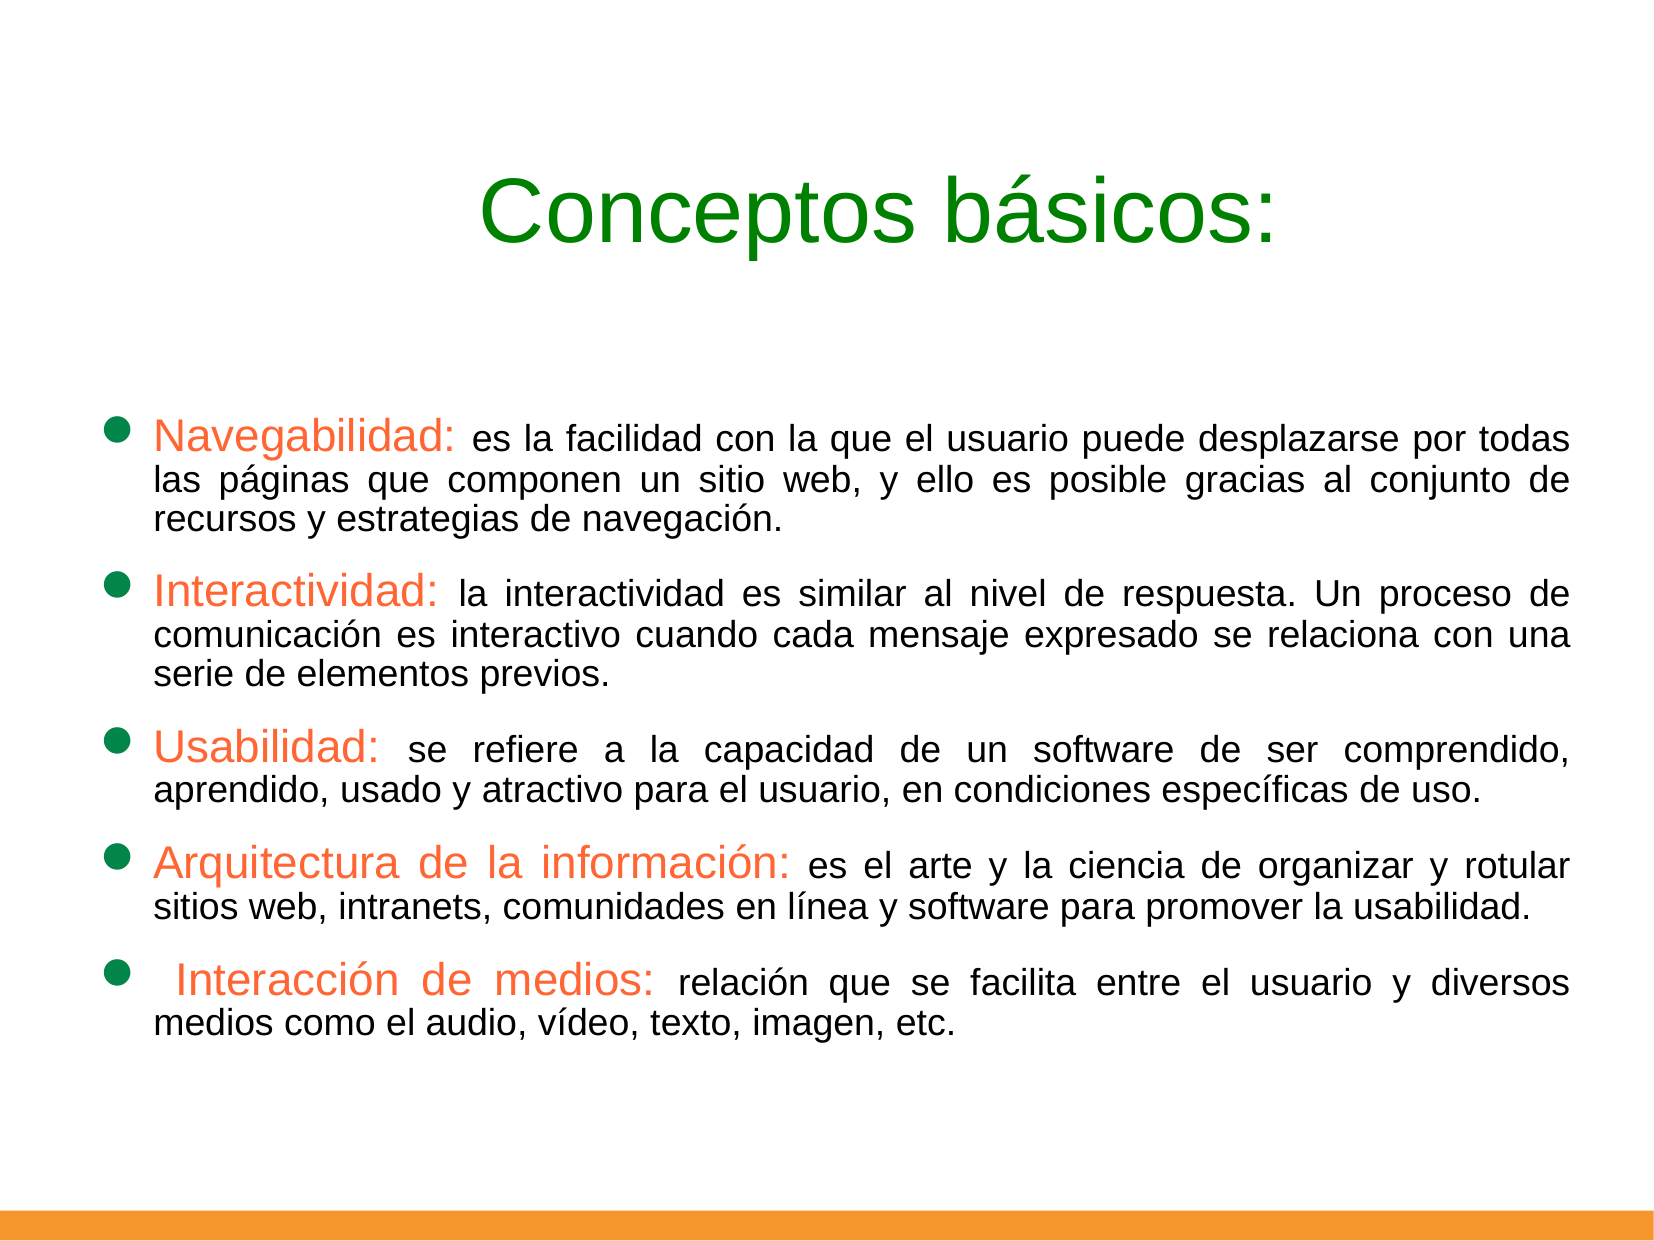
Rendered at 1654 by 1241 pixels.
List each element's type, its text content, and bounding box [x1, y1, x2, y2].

title Conceptos básicos: [64, 118, 1553, 309]
list Navegabilidad: es la facilidad con la que el usuario puede desplazarse por todas las páginas que componen un sitio web, y ello es posible gracias al conjunto de recursos y estrategias de navegación. Interactividad: la interactividad es similar al nivel de respuesta. Un proceso de comunicación es interactivo cuando cada mensaje expresado se relaciona con una serie de elementos previos. Usabilidad: se refiere a la capacidad de un software de ser comprendido, aprendido, usado y atractivo para el usuario, en condiciones específicas de uso. Arquitectura de la información: es el arte y la ciencia de organizar y rotular sitios web, intranets, comunidades en línea y software para promover la usabilidad. Interacción de medios: relación que se facilita entre el usuario y diversos medios como el audio, vídeo, texto, imagen, etc. [82, 413, 1571, 1152]
